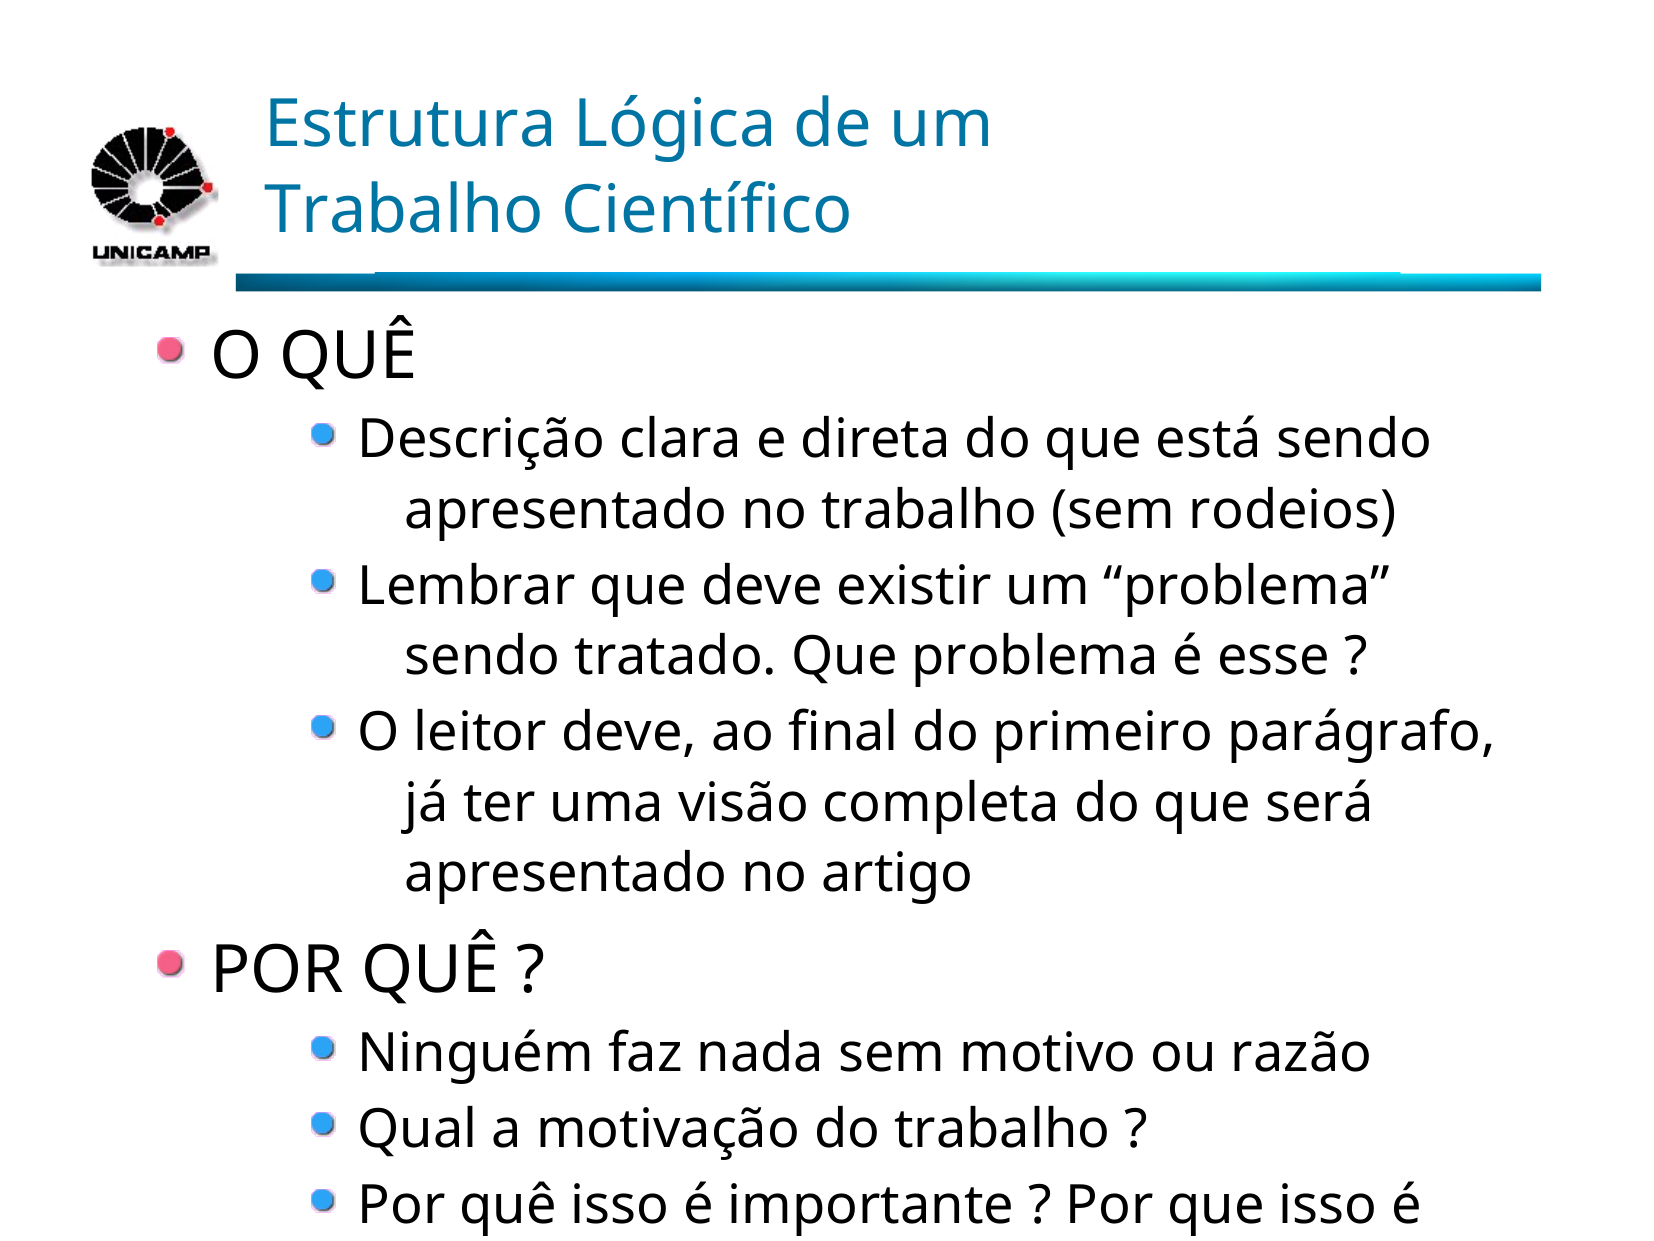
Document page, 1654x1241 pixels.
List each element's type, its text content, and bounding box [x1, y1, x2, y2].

picture [125, 272, 1654, 295]
list O QUÊ Descrição clara e direta do que está sendo apresentado no trabalho (sem rodeios) Lembrar que deve existir um “problema” sendo tratado. Que problema é esse ? O leitor deve, ao final do primeiro parágrafo, já ter uma visão completa do que será apresentado no artigo POR QUÊ ? Ninguém faz nada sem motivo ou razão Qual a motivação do trabalho ? Por quê isso é importante ? Por que isso é relevante ? [121, 309, 1534, 1205]
title Estrutura Lógica de um Trabalho Científico [264, 42, 1534, 250]
picture [310, 1205, 337, 1214]
